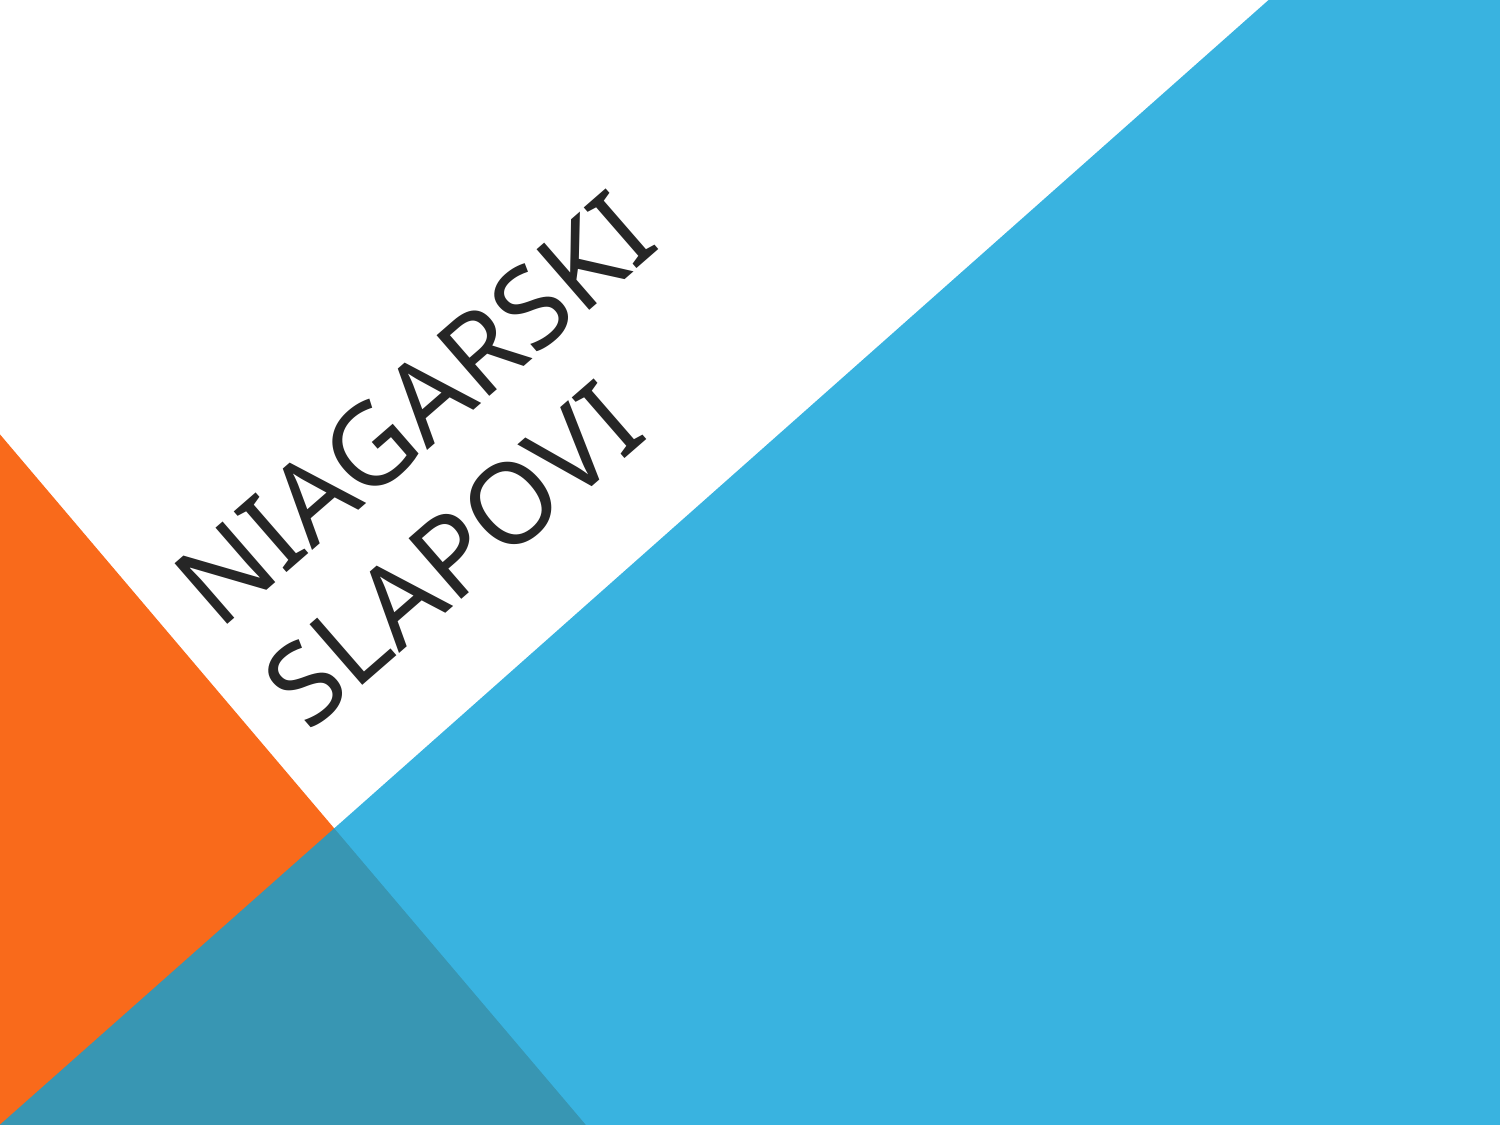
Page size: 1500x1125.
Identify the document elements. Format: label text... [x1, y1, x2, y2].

title NIAGARSKI SLAPOVI [182, 4, 1012, 761]
subtitle [312, 61, 1154, 803]
